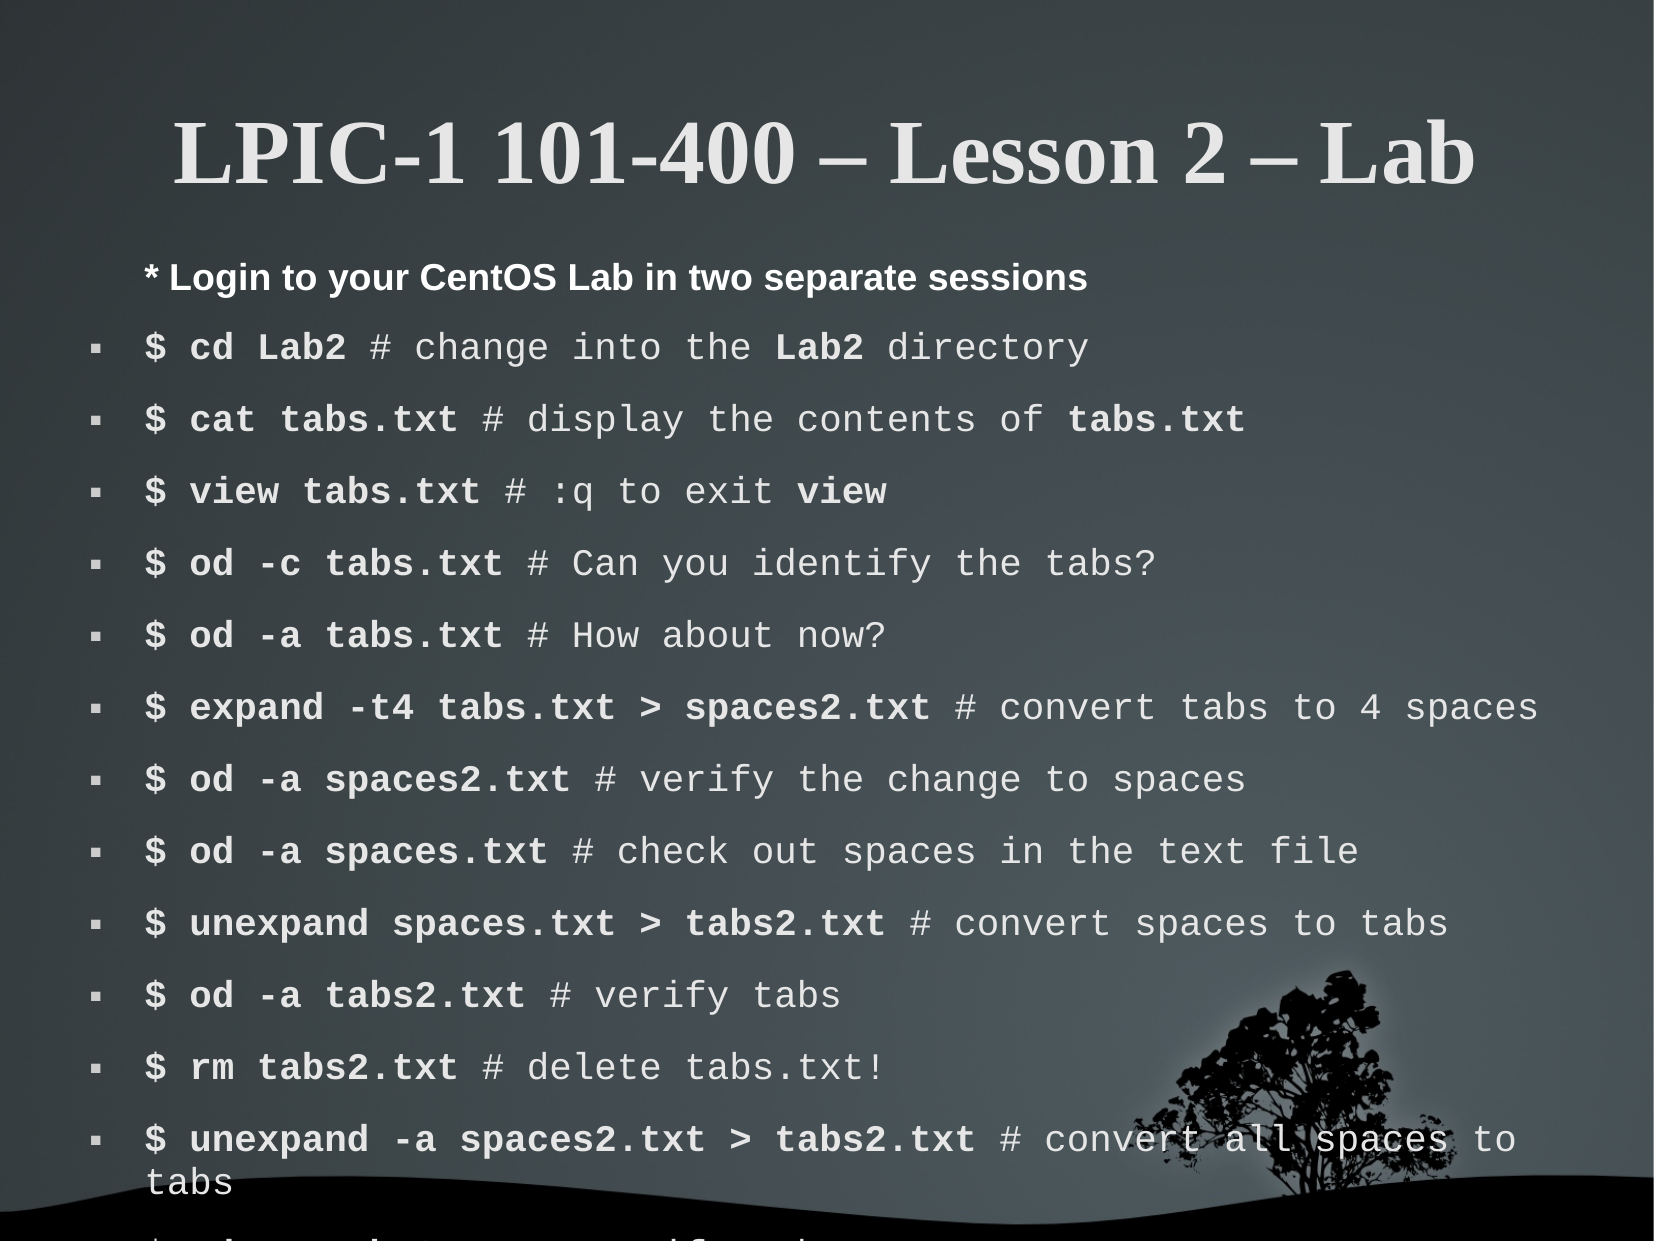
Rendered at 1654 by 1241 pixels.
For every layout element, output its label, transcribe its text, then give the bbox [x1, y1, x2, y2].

list * Login to your CentOS Lab in two separate sessions $ cd Lab2 # change into the Lab2 directory $ cat tabs.txt # display the contents of tabs.txt $ view tabs.txt # :q to exit view $ od -c tabs.txt # Can you identify the tabs? $ od -a tabs.txt # How about now? $ expand -t4 tabs.txt > spaces2.txt # convert tabs to 4 spaces $ od -a spaces2.txt # verify the change to spaces $ od -a spaces.txt # check out spaces in the text file $ unexpand spaces.txt > tabs2.txt # convert spaces to tabs $ od -a tabs2.txt # verify tabs $ rm tabs2.txt # delete tabs.txt! $ unexpand -a spaces2.txt > tabs2.txt # convert all spaces to tabs $ od -a tabs2.txt # verify tabs [73, 256, 1562, 1236]
picture [0, 0, 1654, 1241]
title LPIC-1 101-400 – Lesson 2 – Lab [82, 49, 1571, 257]
